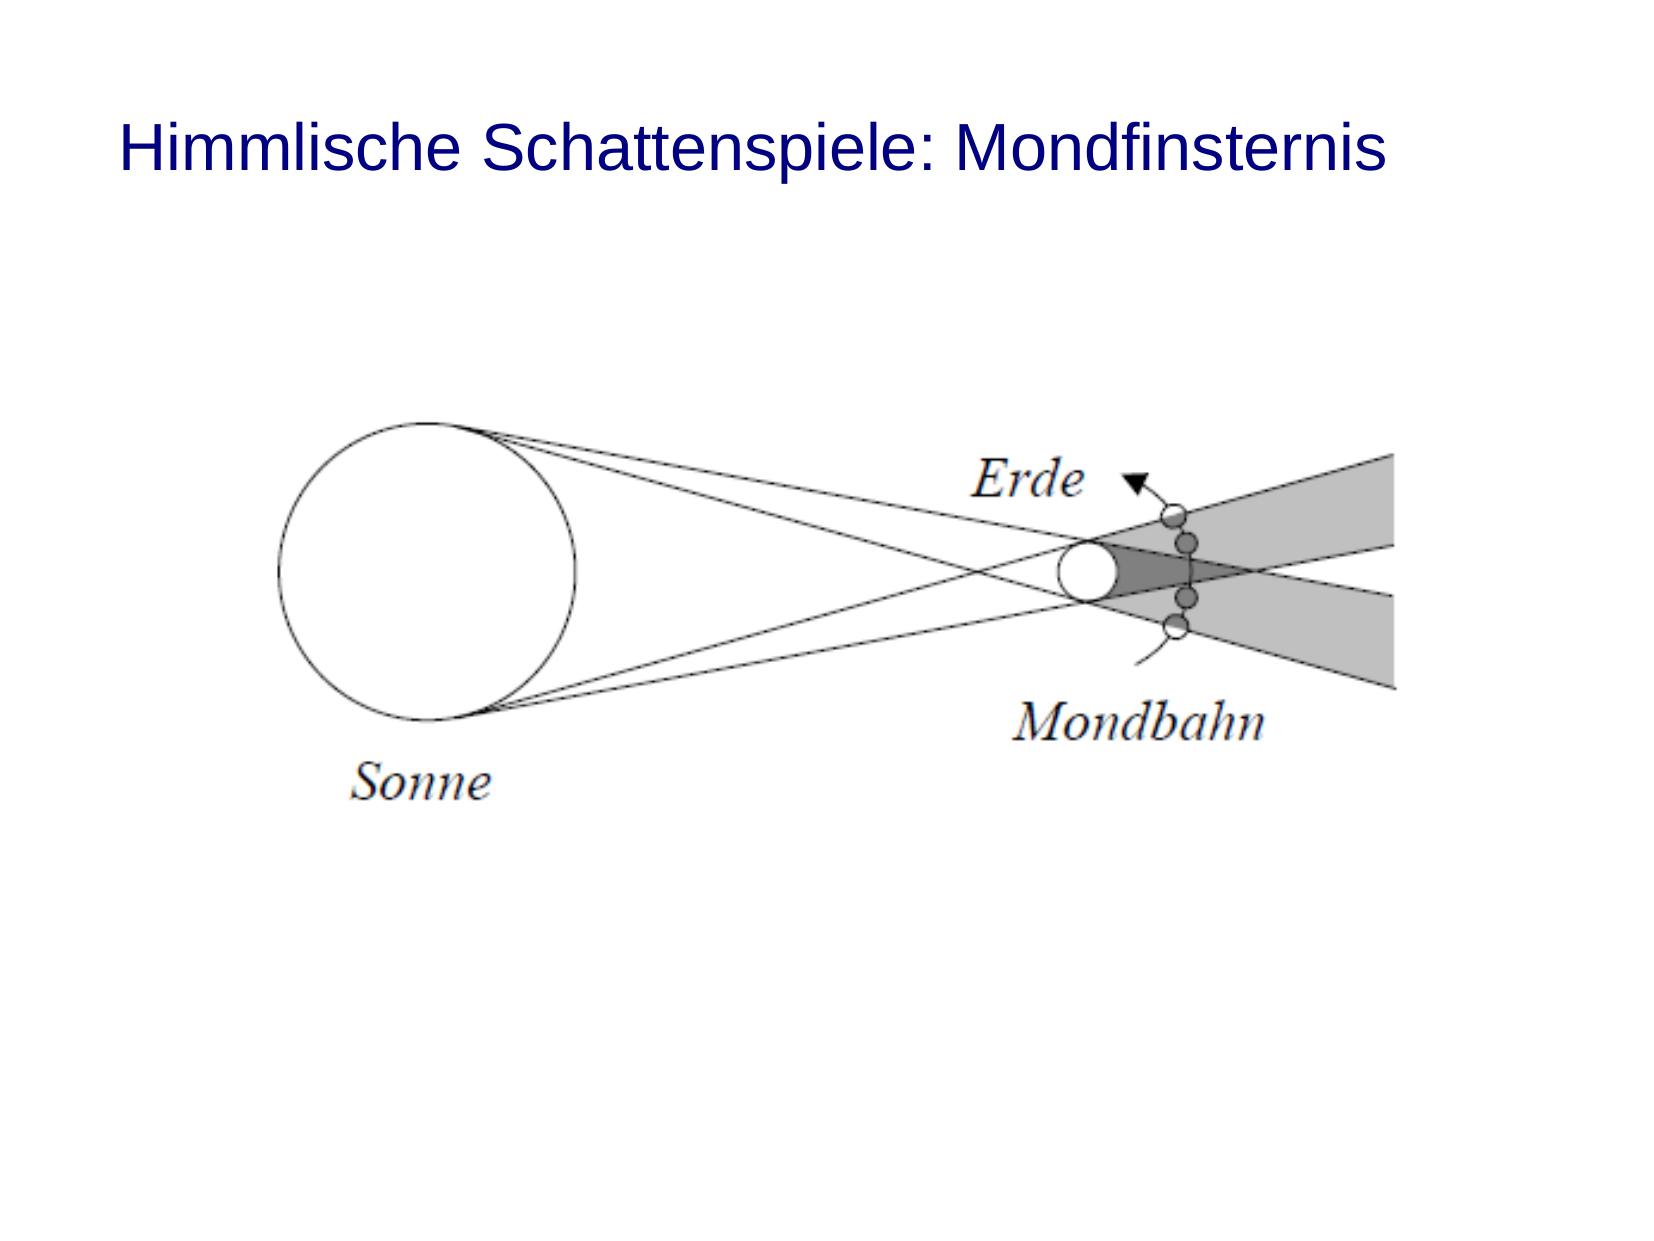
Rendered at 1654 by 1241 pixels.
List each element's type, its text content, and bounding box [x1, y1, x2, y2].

picture [233, 354, 1421, 853]
title Himmlische Schattenspiele: Mondfinsternis [118, 88, 1607, 207]
